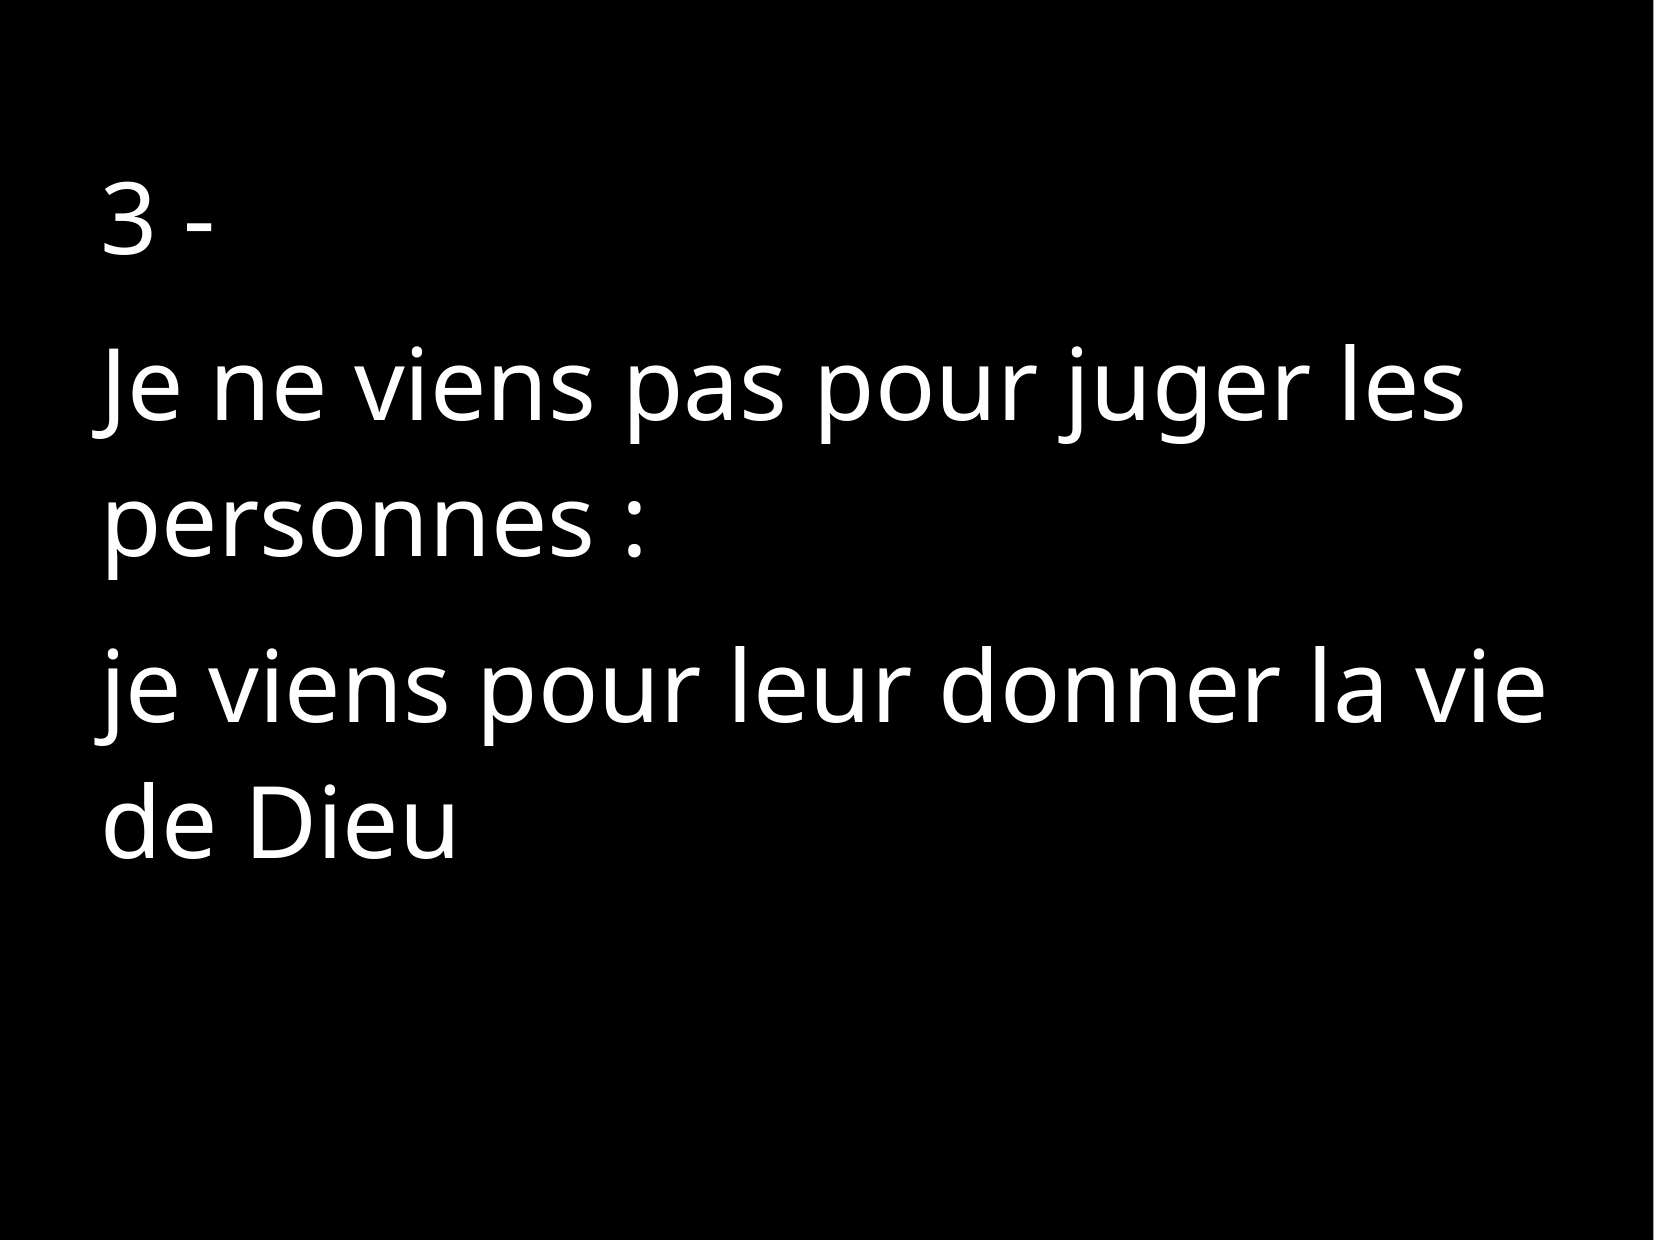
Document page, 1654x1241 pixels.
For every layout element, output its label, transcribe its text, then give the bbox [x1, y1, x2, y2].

list 3 - Je ne viens pas pour juger les personnes : je viens pour leur donner la vie de Dieu [29, 147, 1625, 905]
